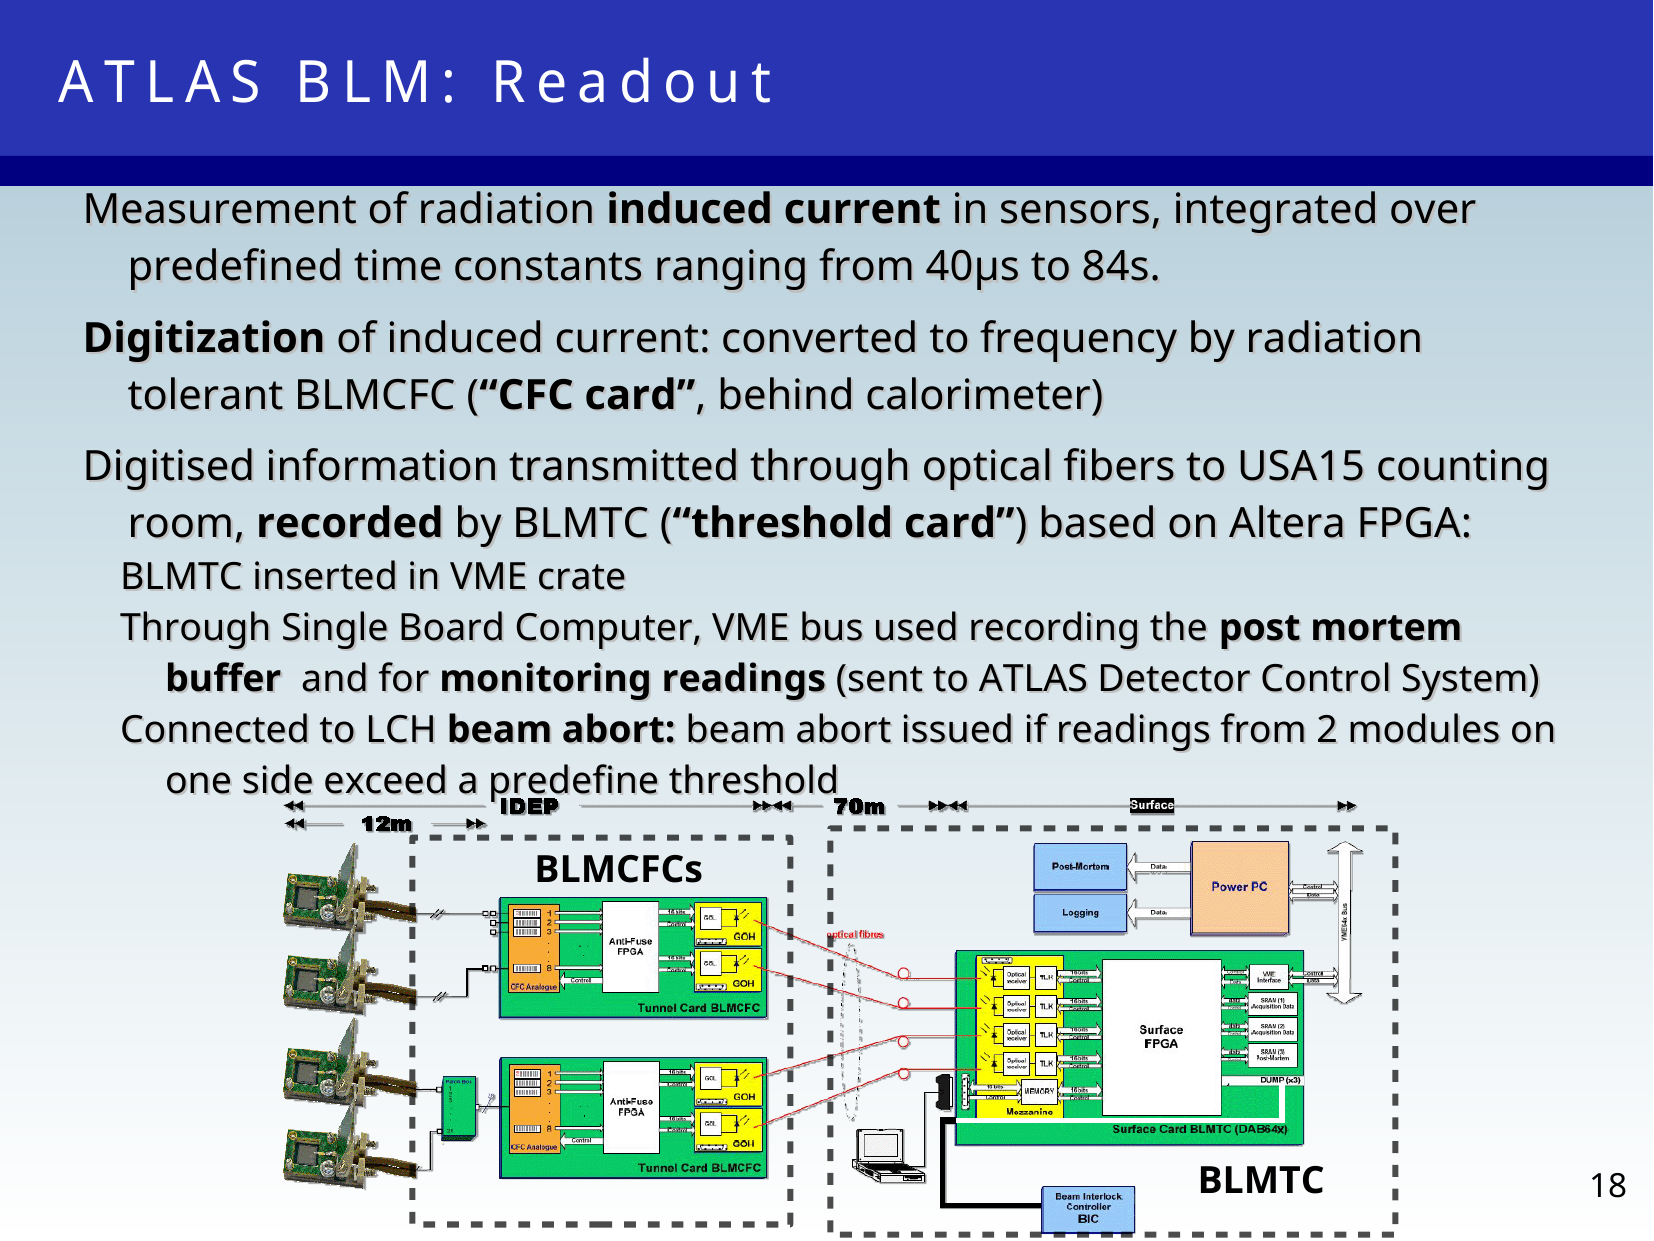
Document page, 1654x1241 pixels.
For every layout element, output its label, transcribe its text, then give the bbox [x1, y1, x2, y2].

text_box BLMTC [1182, 1145, 1336, 1206]
title ATLAS BLM: Readout [58, 5, 1613, 155]
text_box Measurement of radiation induced current in sensors, integrated over predefined time constants ranging from 40μs to 84s. Digitization of induced current: converted to frequency by radiation tolerant BLMCFC (“CFC card”, behind calorimeter) Digitised information transmitted through optical fibers to USA15 counting room, recorded by BLMTC (“threshold card”) based on Altera FPGA: BLMTC inserted in VME crate Through Single Board Computer, VME bus used recording the post mortem buffer and for monitoring readings (sent to ATLAS Detector Control System) Connected to LCH beam abort: beam abort issued if readings from 2 modules on one side exceed a predefine threshold [45, 163, 1566, 935]
picture [283, 798, 1365, 1241]
text_box BLMCFCs [519, 835, 712, 896]
